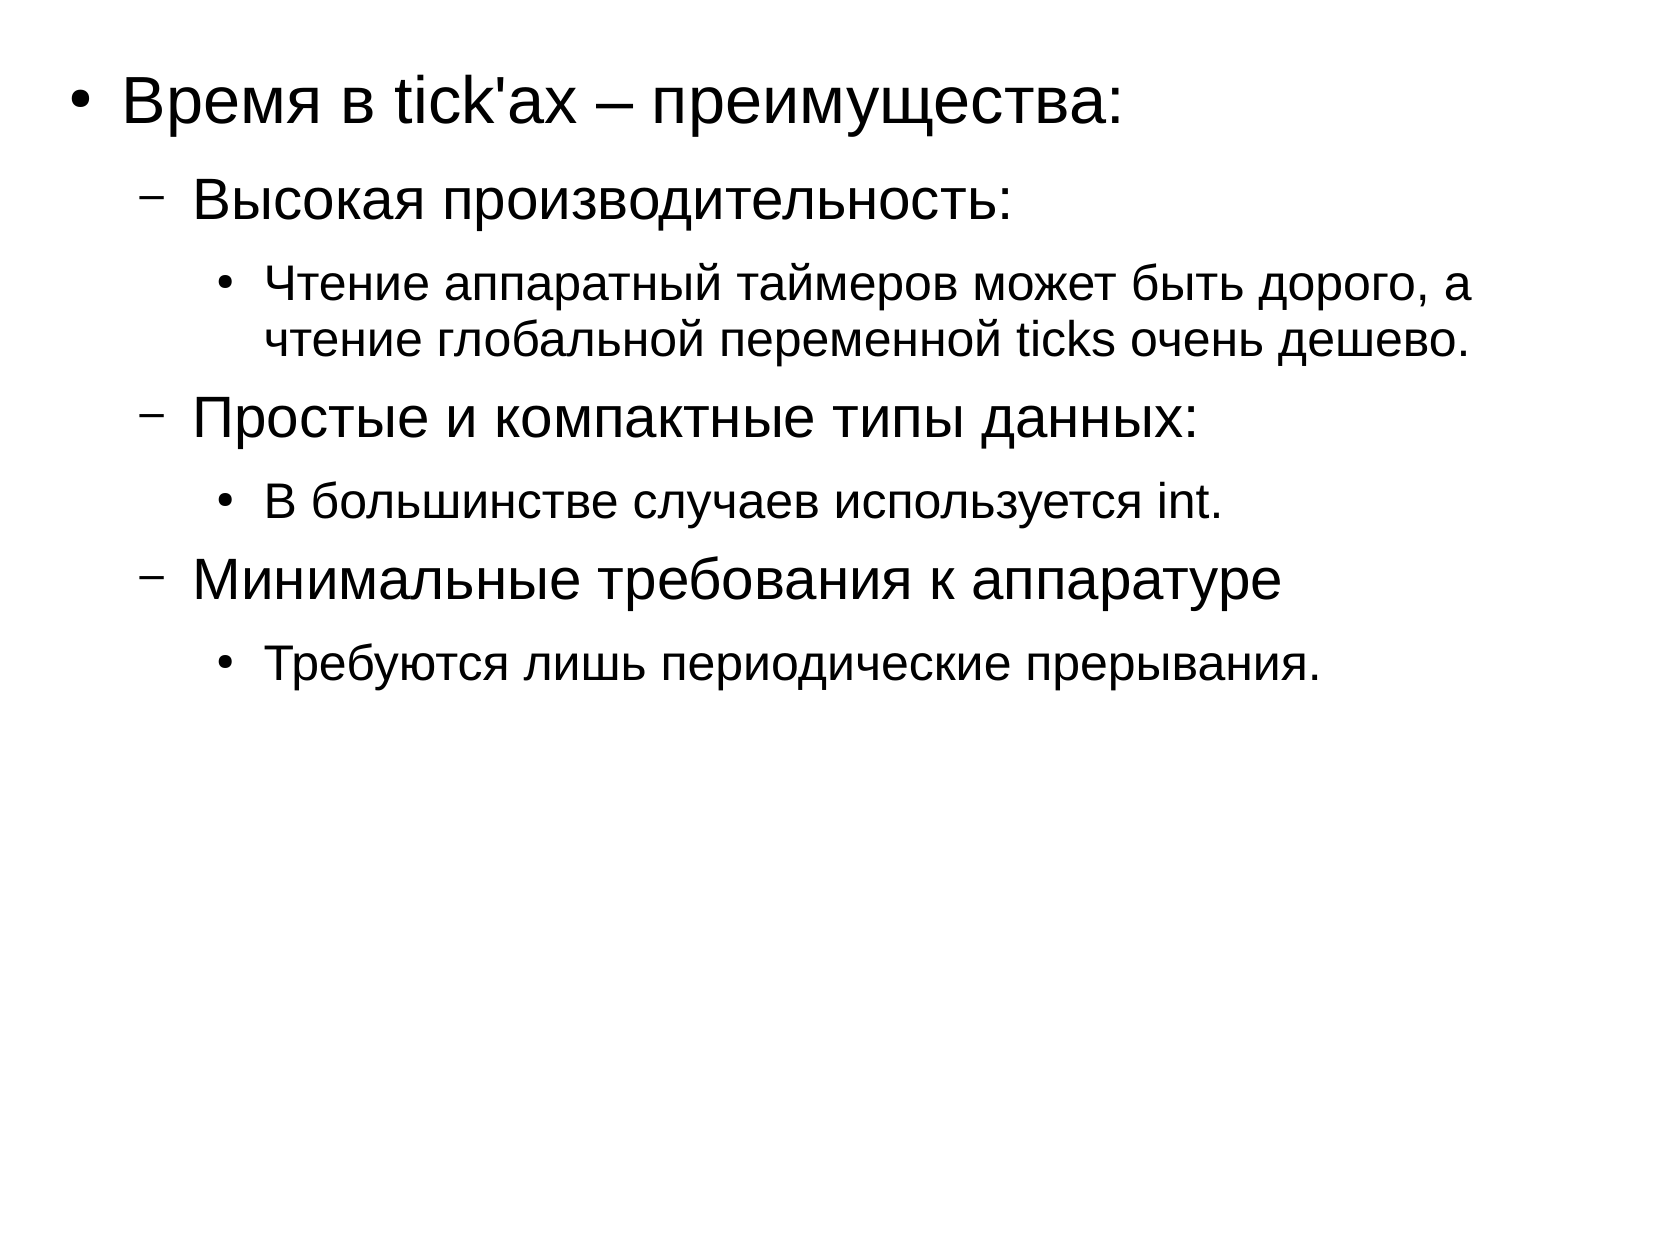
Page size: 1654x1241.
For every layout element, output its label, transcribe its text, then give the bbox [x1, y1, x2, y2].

list Время в tick'ах – преимущества: Высокая производительность: Чтение аппаратный таймеров может быть дорого, а чтение глобальной переменной ticks очень дешево. Простые и компактные типы данных: В большинстве случаев используется int. Минимальные требования к аппаратуре Требуются лишь периодические прерывания. [50, 62, 1626, 1216]
